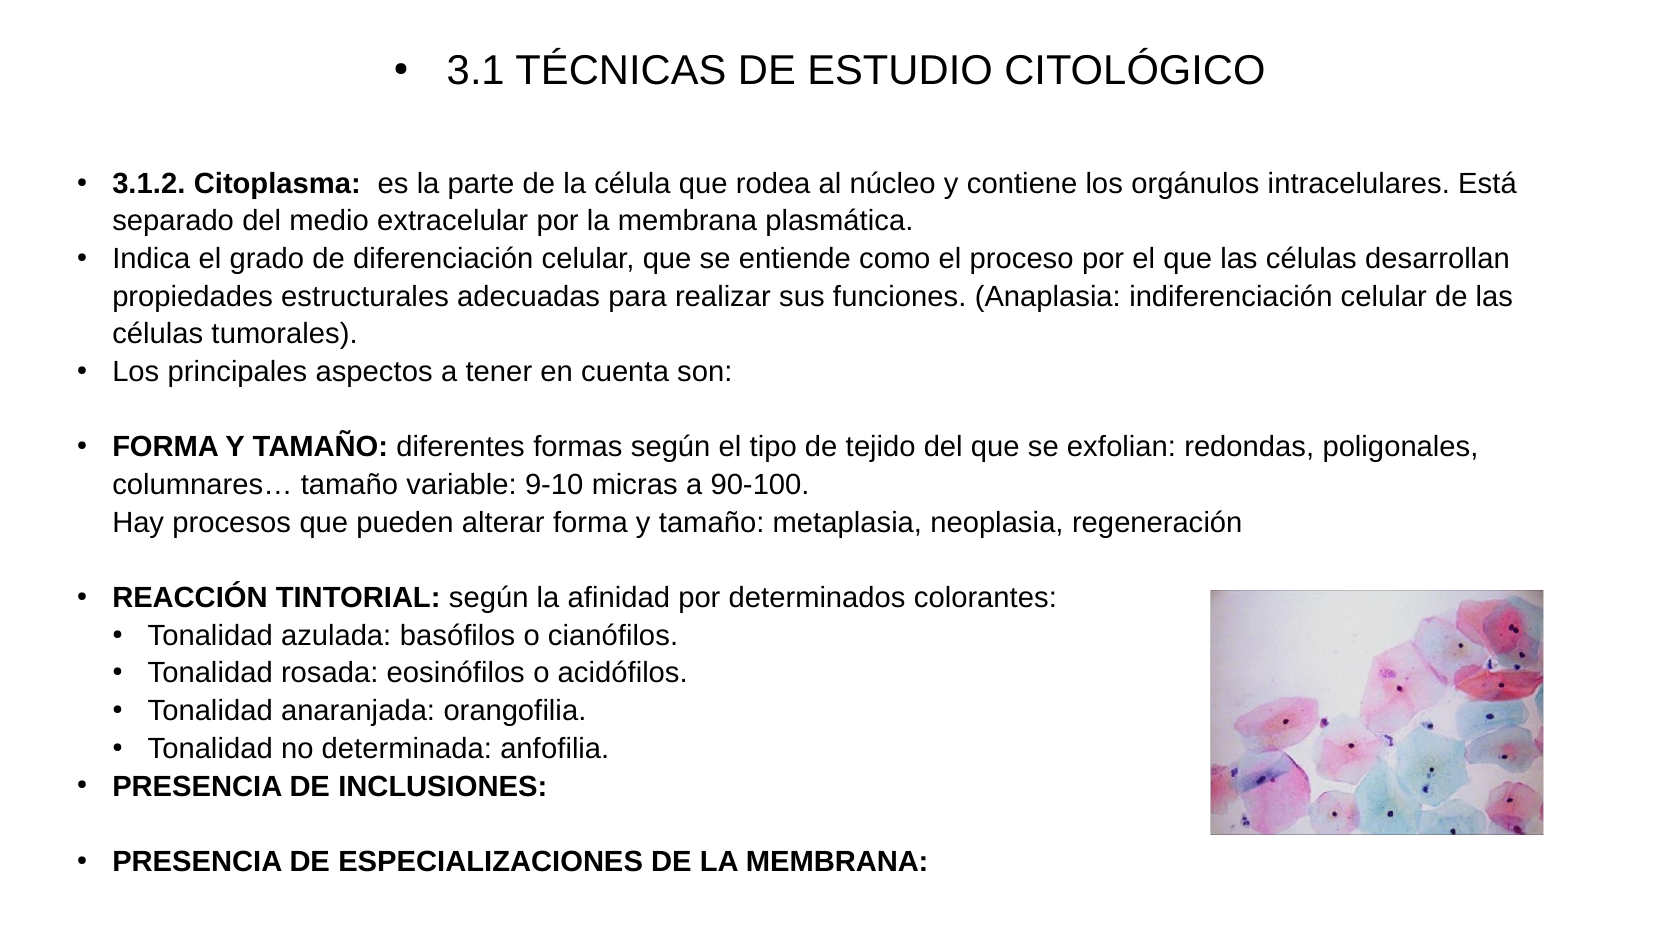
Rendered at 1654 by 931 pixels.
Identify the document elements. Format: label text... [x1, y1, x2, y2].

title 3.1 TÉCNICAS DE ESTUDIO CITOLÓGICO [76, 21, 1565, 119]
subtitle 3.1.2. Citoplasma: es la parte de la célula que rodea al núcleo y contiene los orgánulos intracelulares. Está separado del medio extracelular por la membrana plasmática. Indica el grado de diferenciación celular, que se entiende como el proceso por el que las células desarrollan propiedades estructurales adecuadas para realizar sus funciones. (Anaplasia: indiferenciación celular de las células tumorales). Los principales aspectos a tener en cuenta son: FORMA Y TAMAÑO: diferentes formas según el tipo de tejido del que se exfolian: redondas, poligonales, columnares… tamaño variable: 9-10 micras a 90-100. Hay procesos que pueden alterar forma y tamaño: metaplasia, neoplasia, regeneración REACCIÓN TINTORIAL: según la afinidad por determinados colorantes: Tonalidad azulada: basófilos o cianófilos. Tonalidad rosada: eosinófilos o acidófilos. Tonalidad anaranjada: orangofilia. Tonalidad no determinada: anfofilia. PRESENCIA DE INCLUSIONES: PRESENCIA DE ESPECIALIZACIONES DE LA MEMBRANA: [76, 128, 1565, 916]
text_box [1210, 590, 1544, 835]
